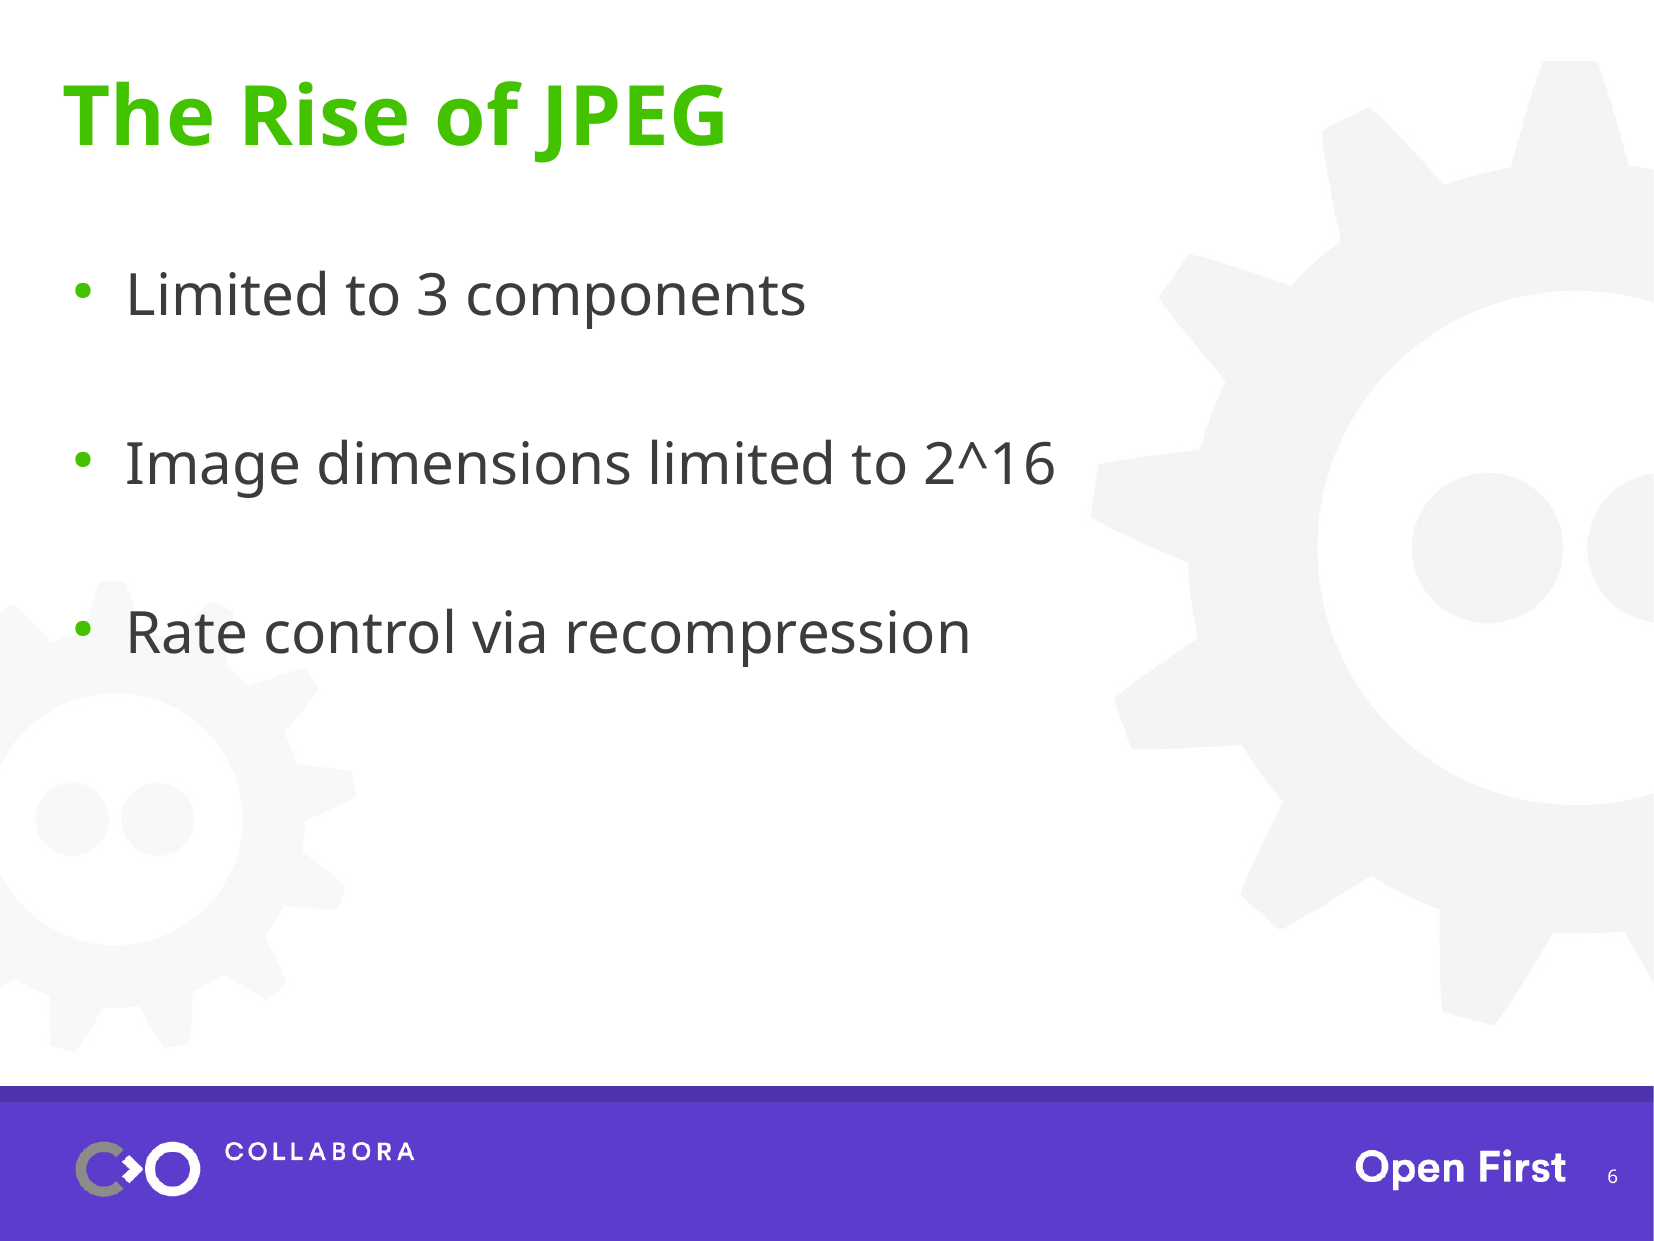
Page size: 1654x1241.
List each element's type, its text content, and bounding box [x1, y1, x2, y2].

picture [0, 0, 1654, 1241]
title The Rise of JPEG [62, 62, 1638, 138]
list Limited to 3 components Image dimensions limited to 2^16 Rate control via recompression [54, 222, 1512, 900]
